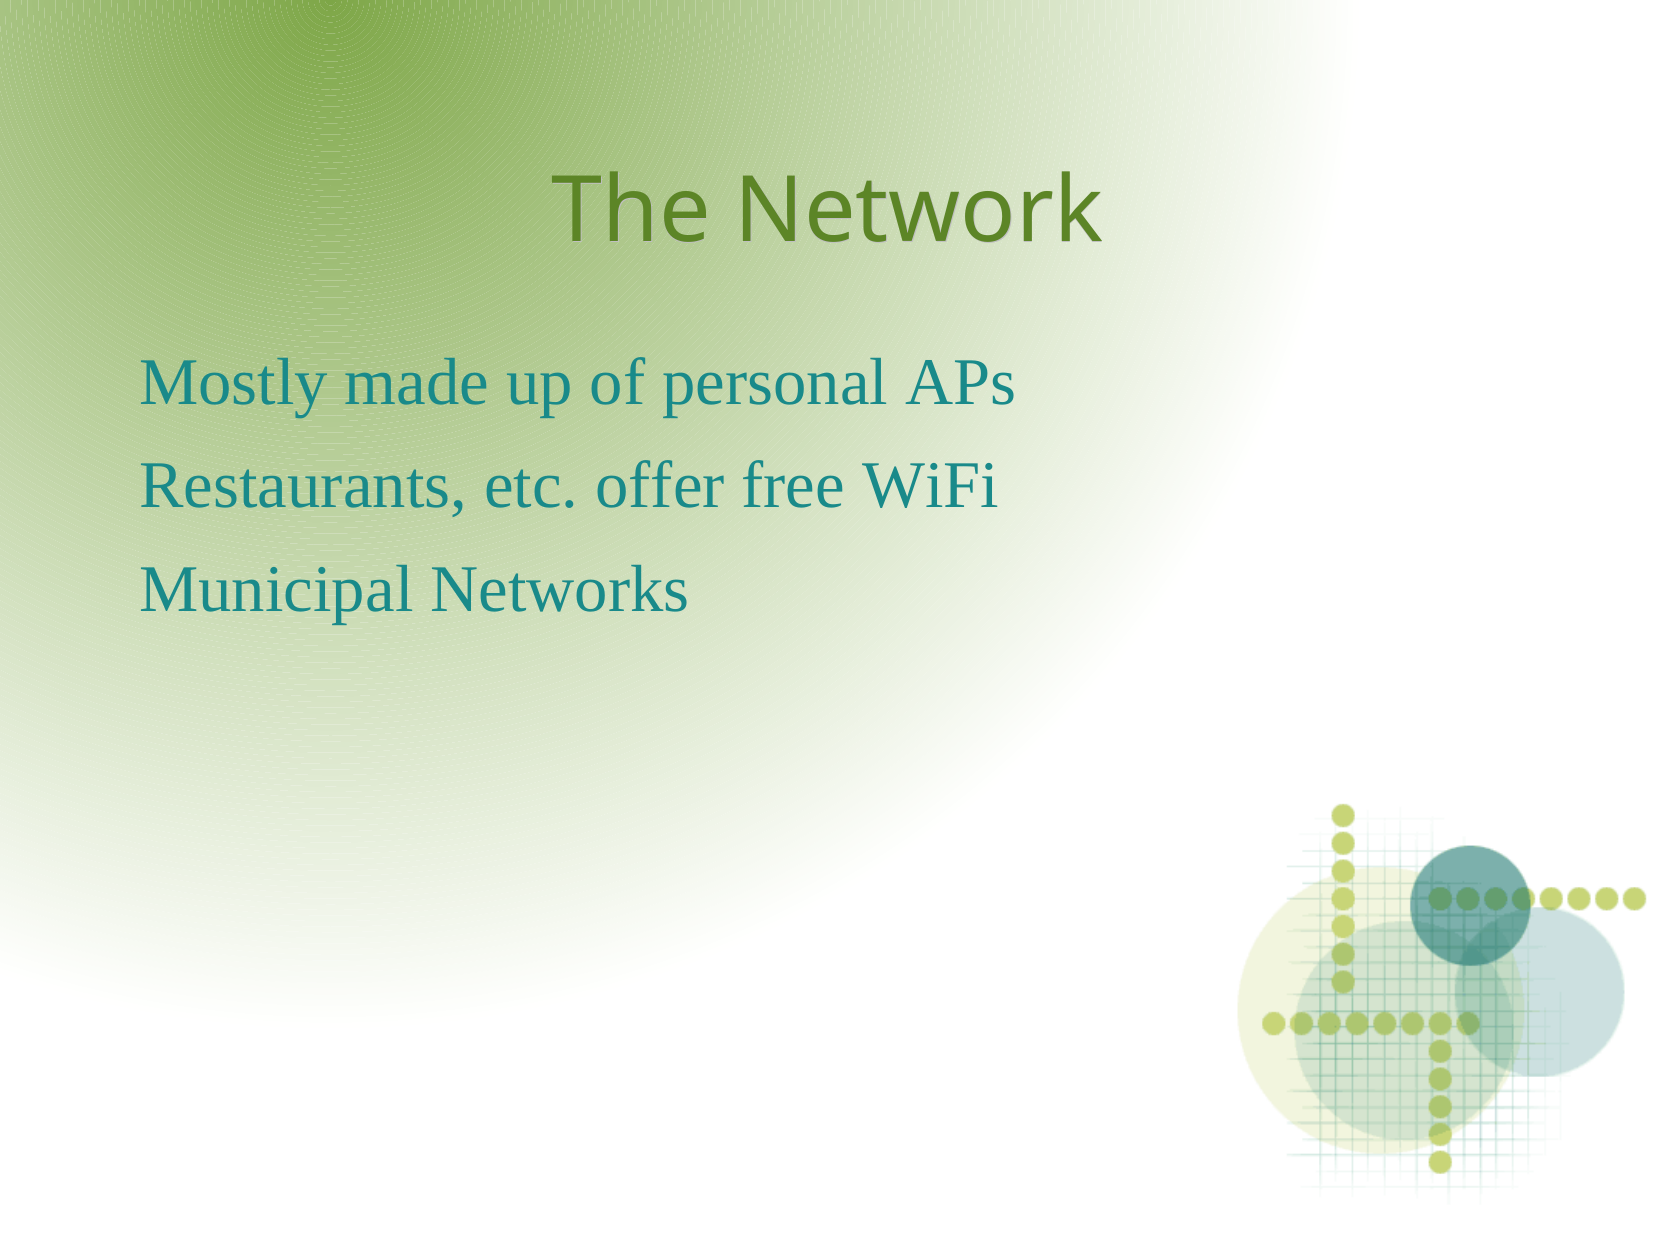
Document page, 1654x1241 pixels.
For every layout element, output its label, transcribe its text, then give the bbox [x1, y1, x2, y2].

list Mostly made up of personal APs Restaurants, etc. offer free WiFi Municipal Networks [121, 344, 1534, 1127]
title The Network [121, 102, 1534, 311]
picture [1224, 792, 1654, 1211]
